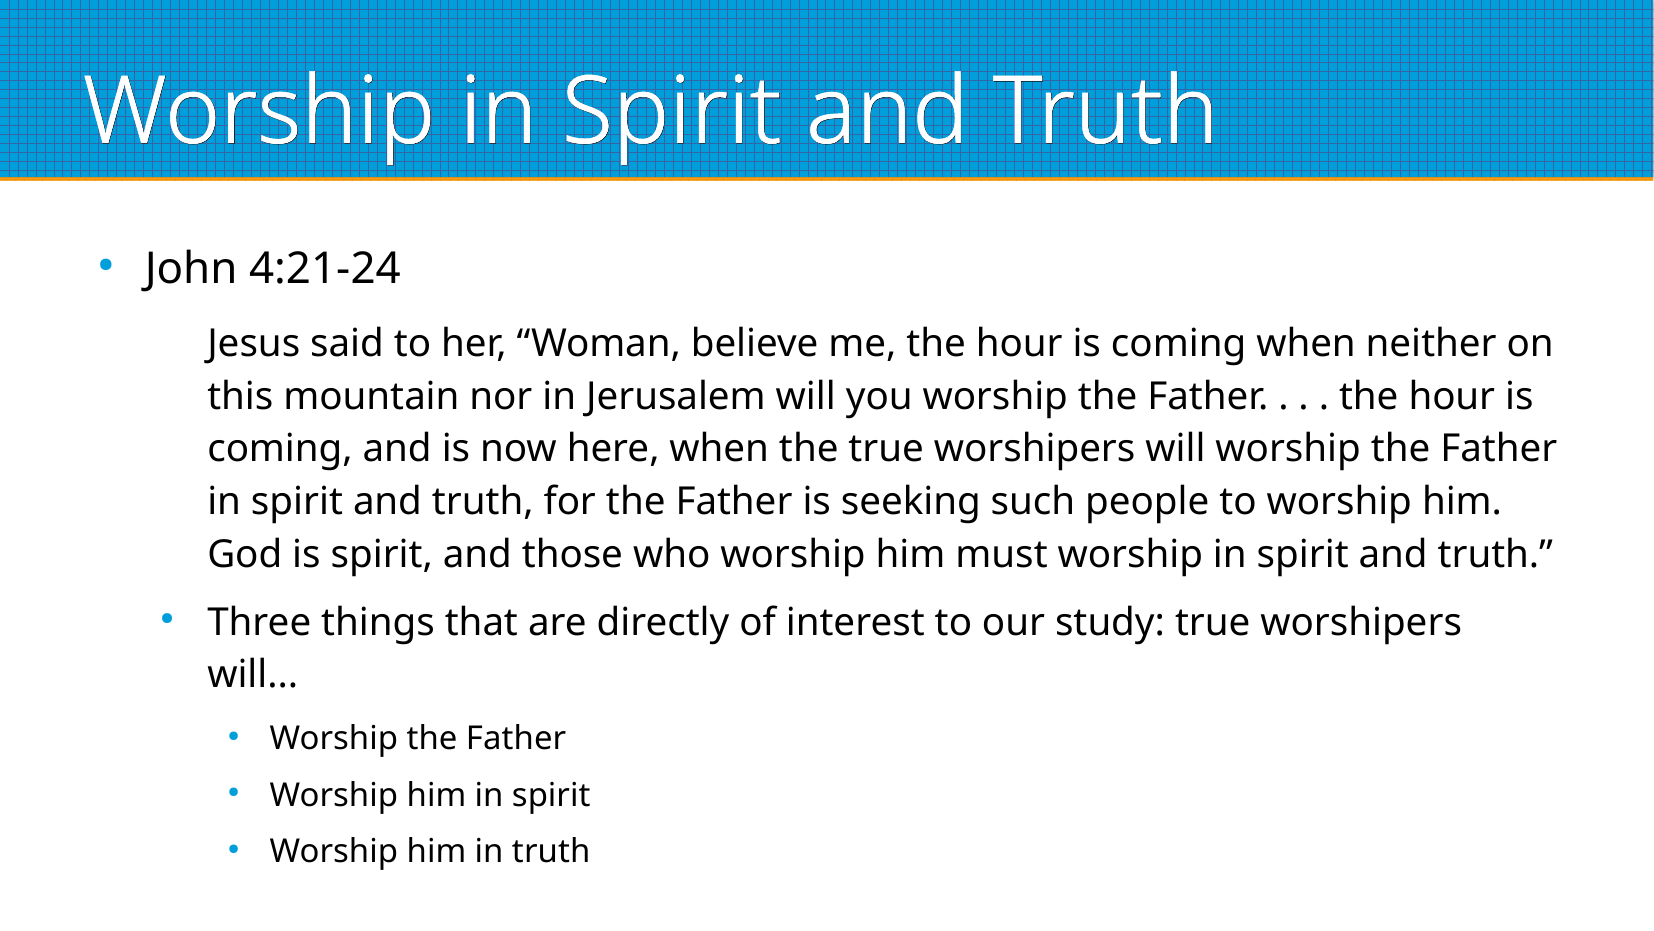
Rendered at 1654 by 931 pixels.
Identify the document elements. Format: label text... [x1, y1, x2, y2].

title Worship in Spirit and Truth [82, 14, 1571, 171]
list John 4:21-24 Jesus said to her, “Woman, believe me, the hour is coming when neither on this mountain nor in Jerusalem will you worship the Father. . . . the hour is coming, and is now here, when the true worshipers will worship the Father in spirit and truth, for the Father is seeking such people to worship him. God is spirit, and those who worship him must worship in spirit and truth.” Three things that are directly of interest to our study: true worshipers will... Worship the Father Worship him in spirit Worship him in truth [82, 236, 1563, 901]
